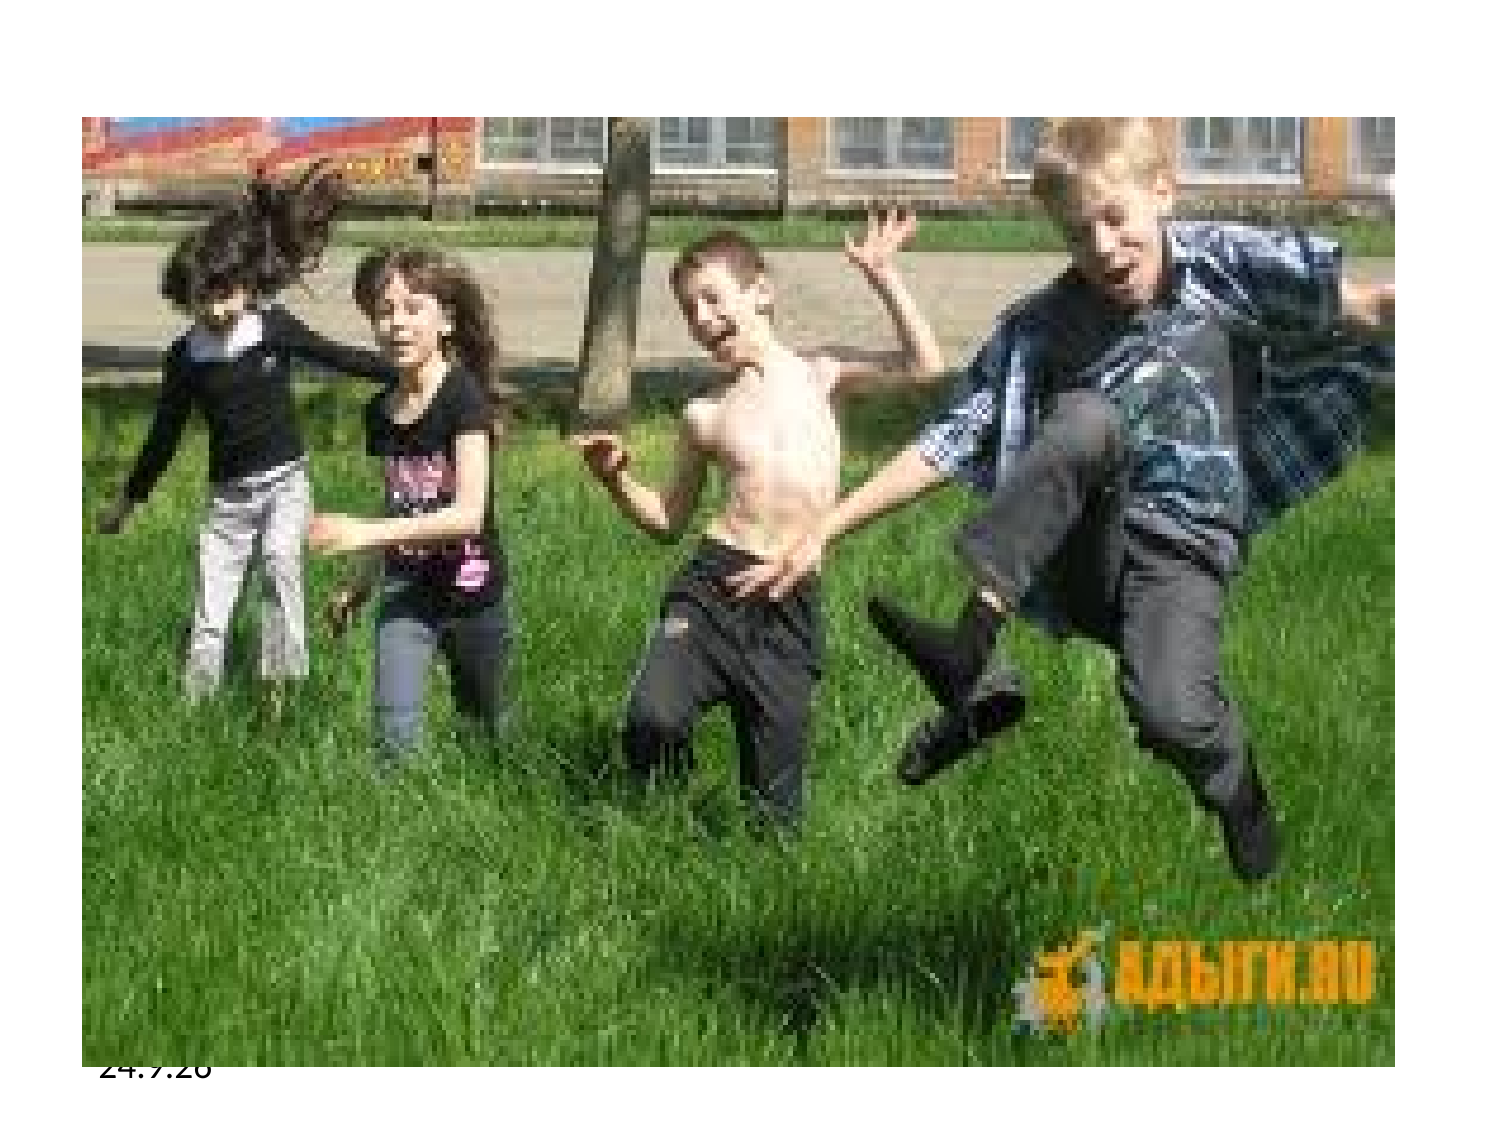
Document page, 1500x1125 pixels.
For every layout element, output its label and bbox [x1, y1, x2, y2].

picture [82, 117, 1395, 1067]
